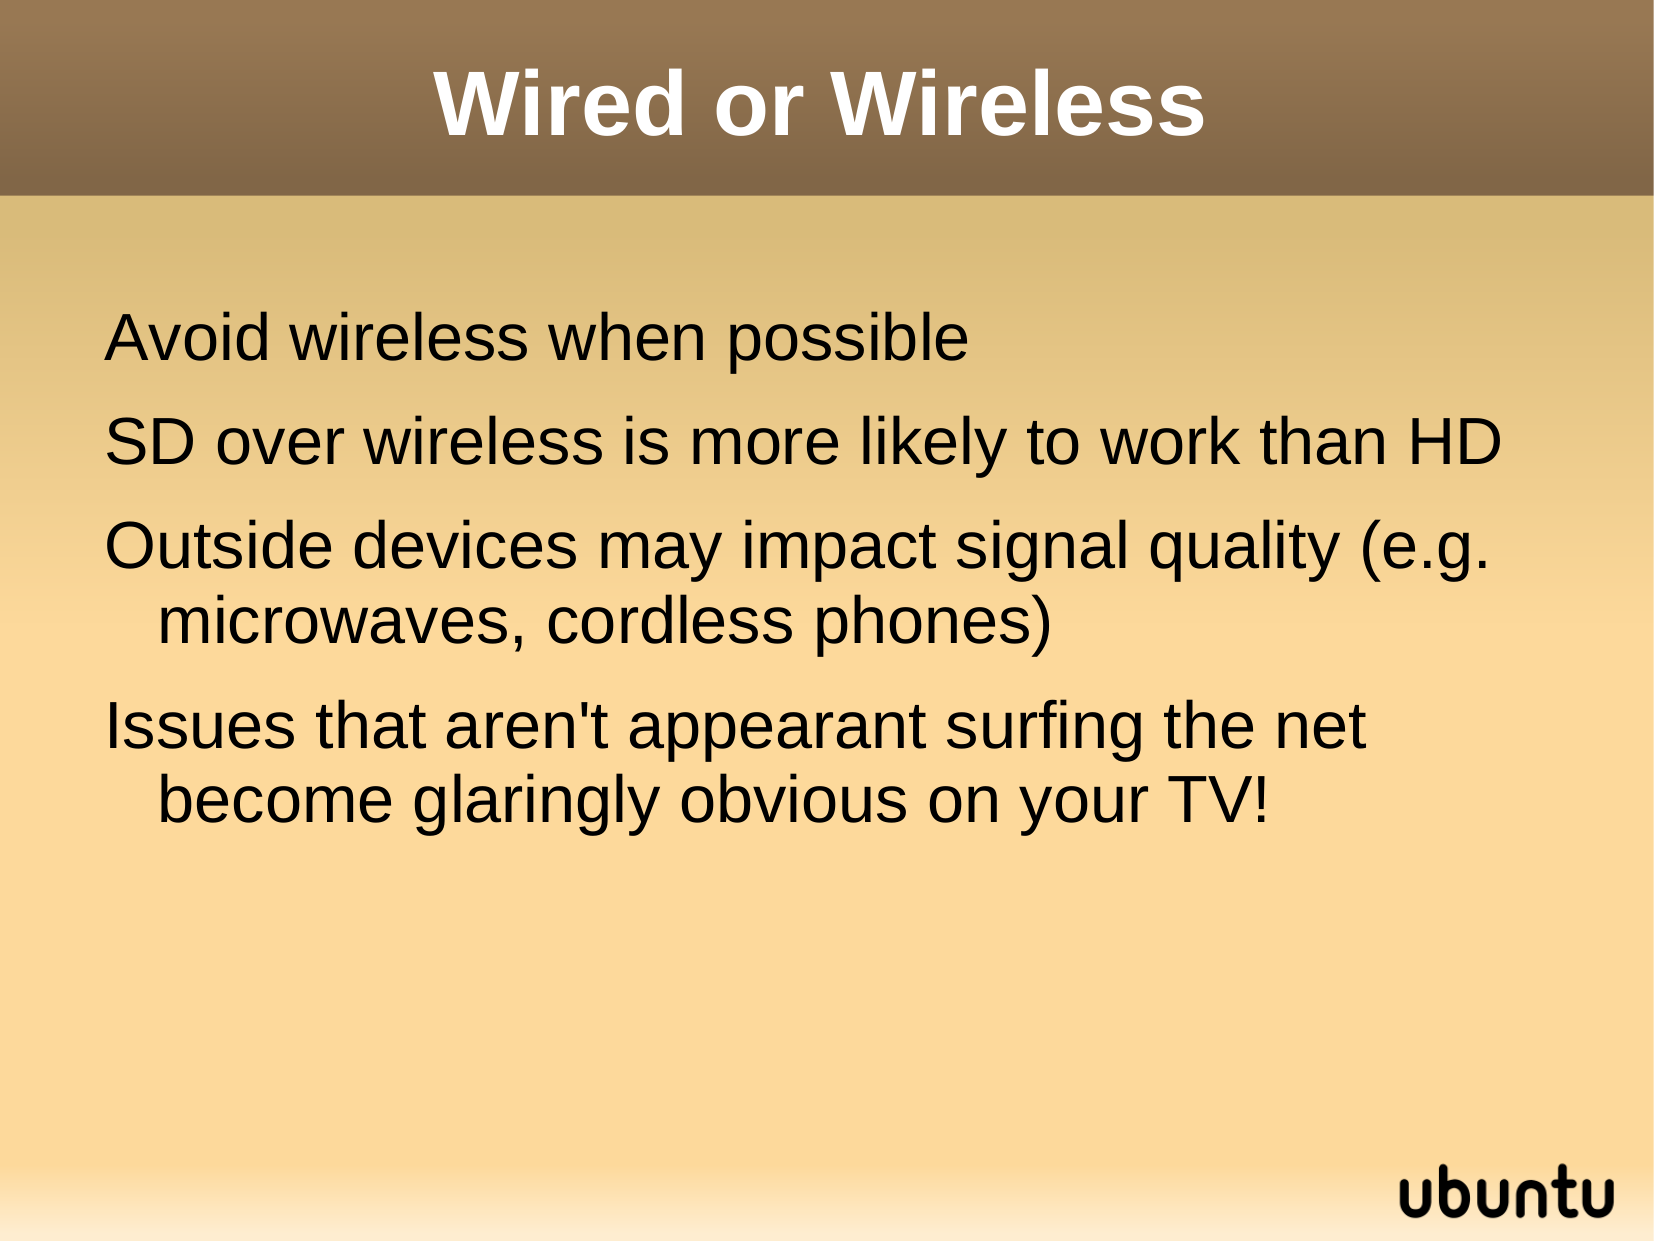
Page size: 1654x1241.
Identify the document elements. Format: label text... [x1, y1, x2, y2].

picture [0, 0, 1654, 1241]
title Wired or Wireless [76, 7, 1565, 200]
list Avoid wireless when possible SD over wireless is more likely to work than HD Outside devices may impact signal quality (e.g. microwaves, cordless phones) Issues that aren't appearant surfing the net become glaringly obvious on your TV! [86, 300, 1576, 1104]
